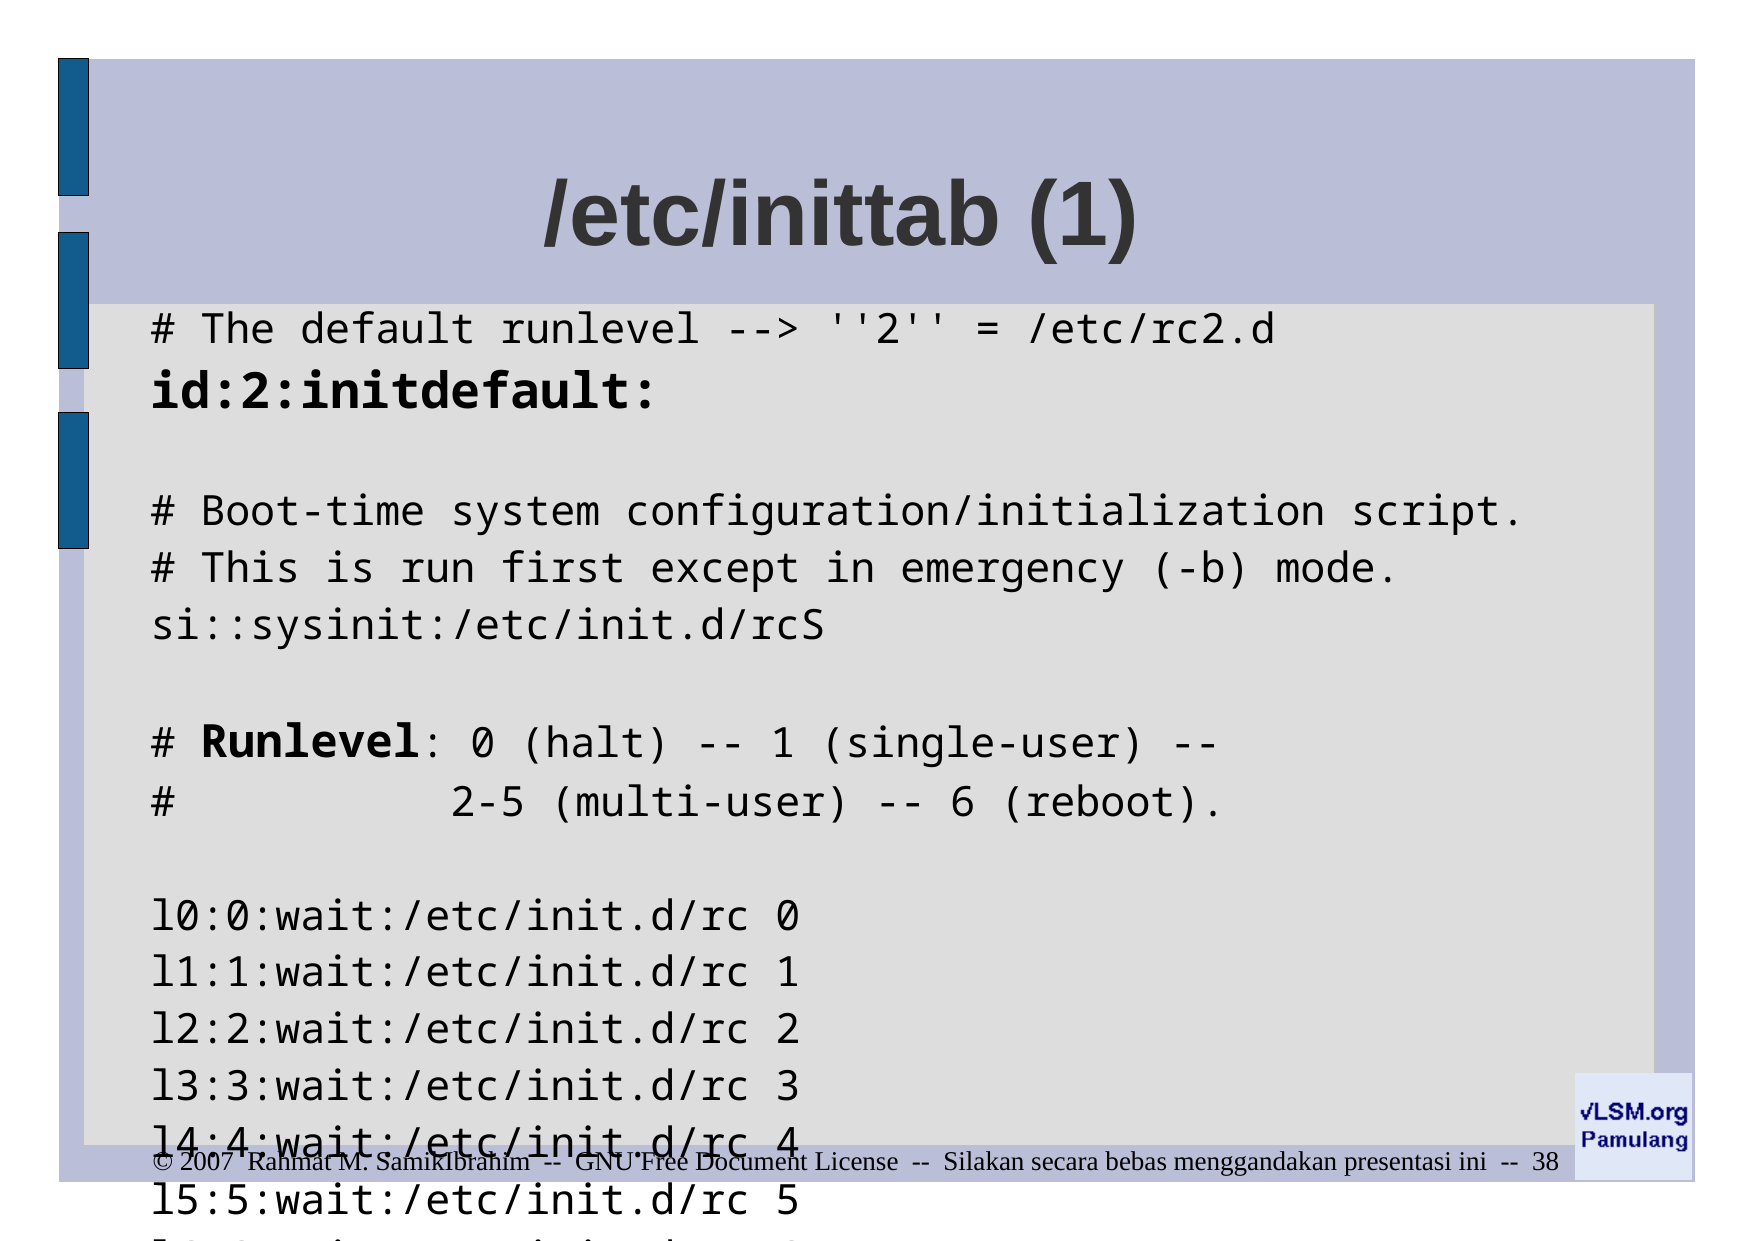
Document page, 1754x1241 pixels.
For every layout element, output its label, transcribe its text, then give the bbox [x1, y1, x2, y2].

picture [1575, 1073, 1692, 1180]
list # The default runlevel --> ''2'' = /etc/rc2.d id:2:initdefault: # Boot-time system configuration/initialization script. # This is run first except in emergency (-b) mode. si::sysinit:/etc/init.d/rcS # Runlevel: 0 (halt) -- 1 (single-user) -- # 2-5 (multi-user) -- 6 (reboot). l0:0:wait:/etc/init.d/rc 0 l1:1:wait:/etc/init.d/rc 1 l2:2:wait:/etc/init.d/rc 2 l3:3:wait:/etc/init.d/rc 3 l4:4:wait:/etc/init.d/rc 4 l5:5:wait:/etc/init.d/rc 5 l6:6:wait:/etc/init.d/rc 6 [132, 298, 1535, 1182]
title /etc/inittab (1) [140, 126, 1544, 301]
